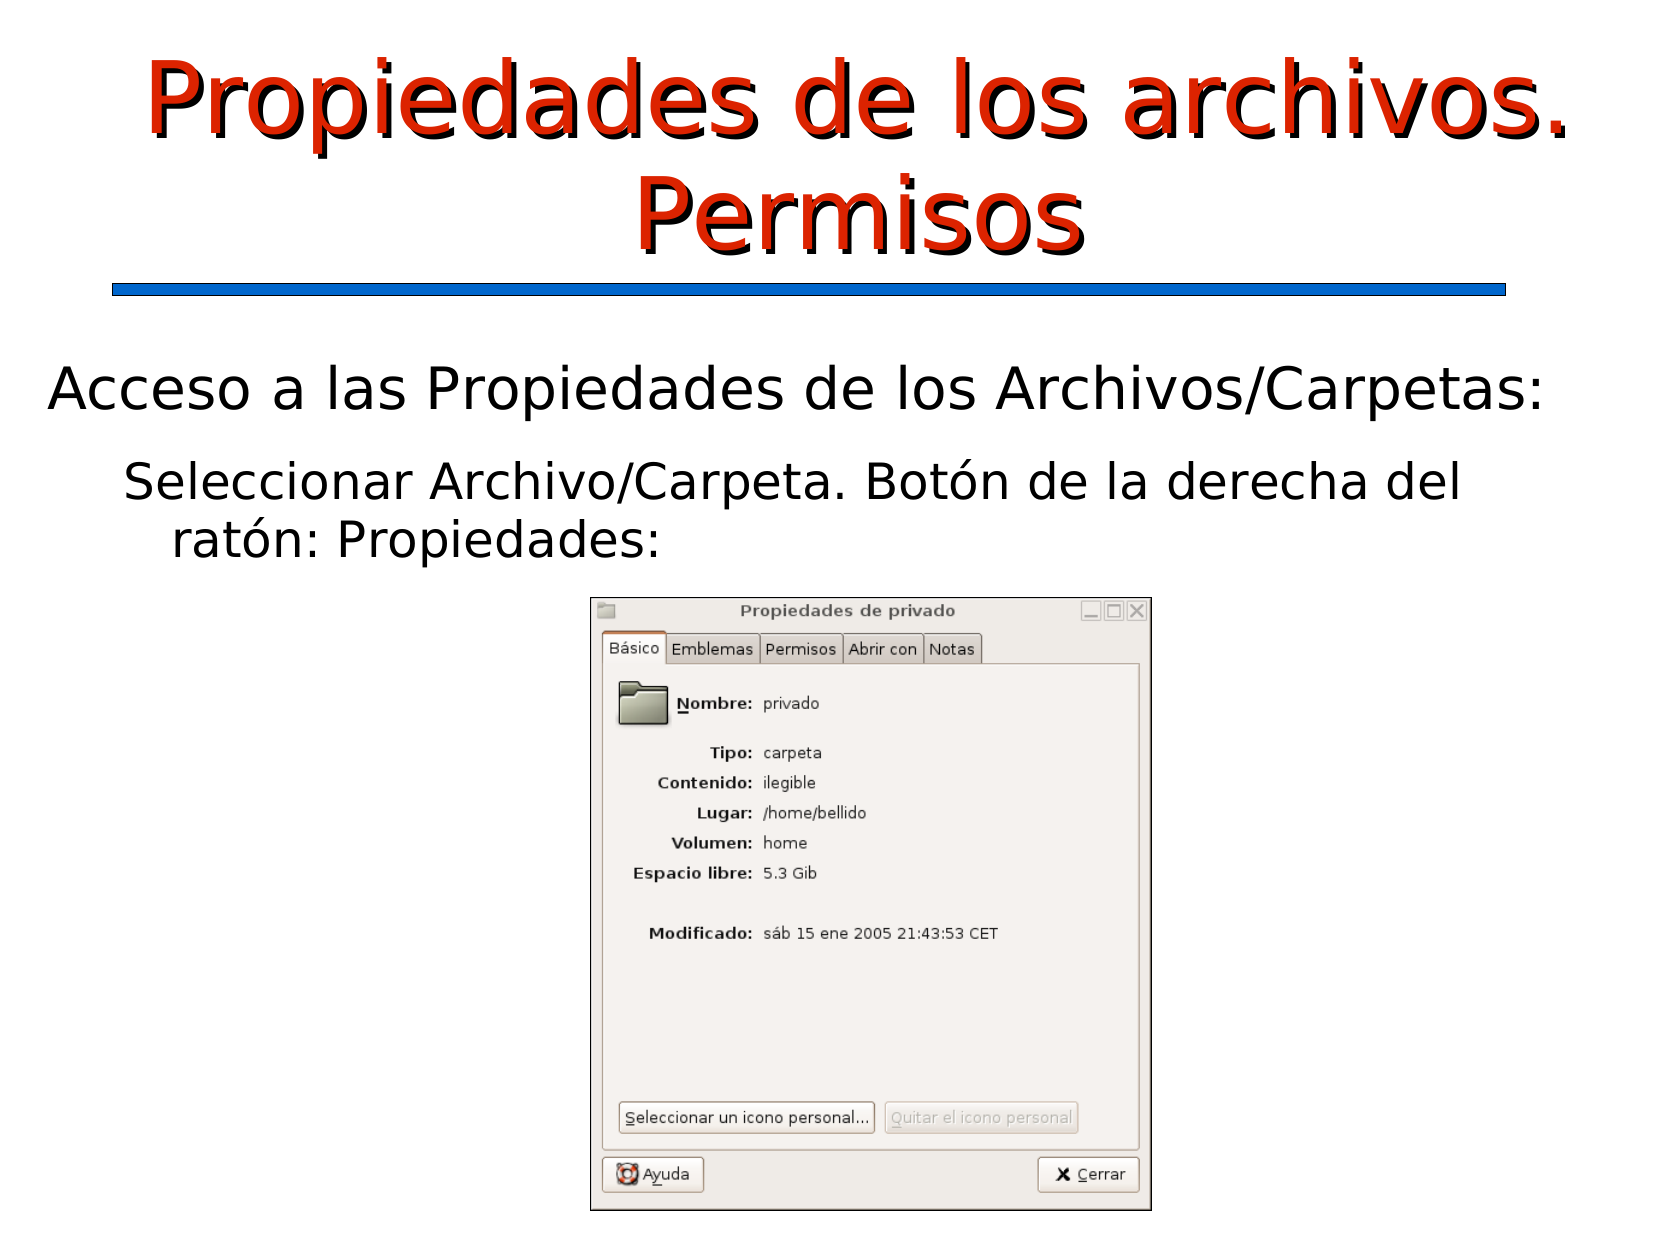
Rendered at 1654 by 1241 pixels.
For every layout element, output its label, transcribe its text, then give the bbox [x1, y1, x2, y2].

picture [590, 597, 1152, 1211]
list Acceso a las Propiedades de los Archivos/Carpetas: Seleccionar Archivo/Carpeta. Botón de la derecha del ratón: Propiedades: [29, 355, 1625, 570]
title Propiedades de los archivos. Permisos [121, 40, 1595, 274]
